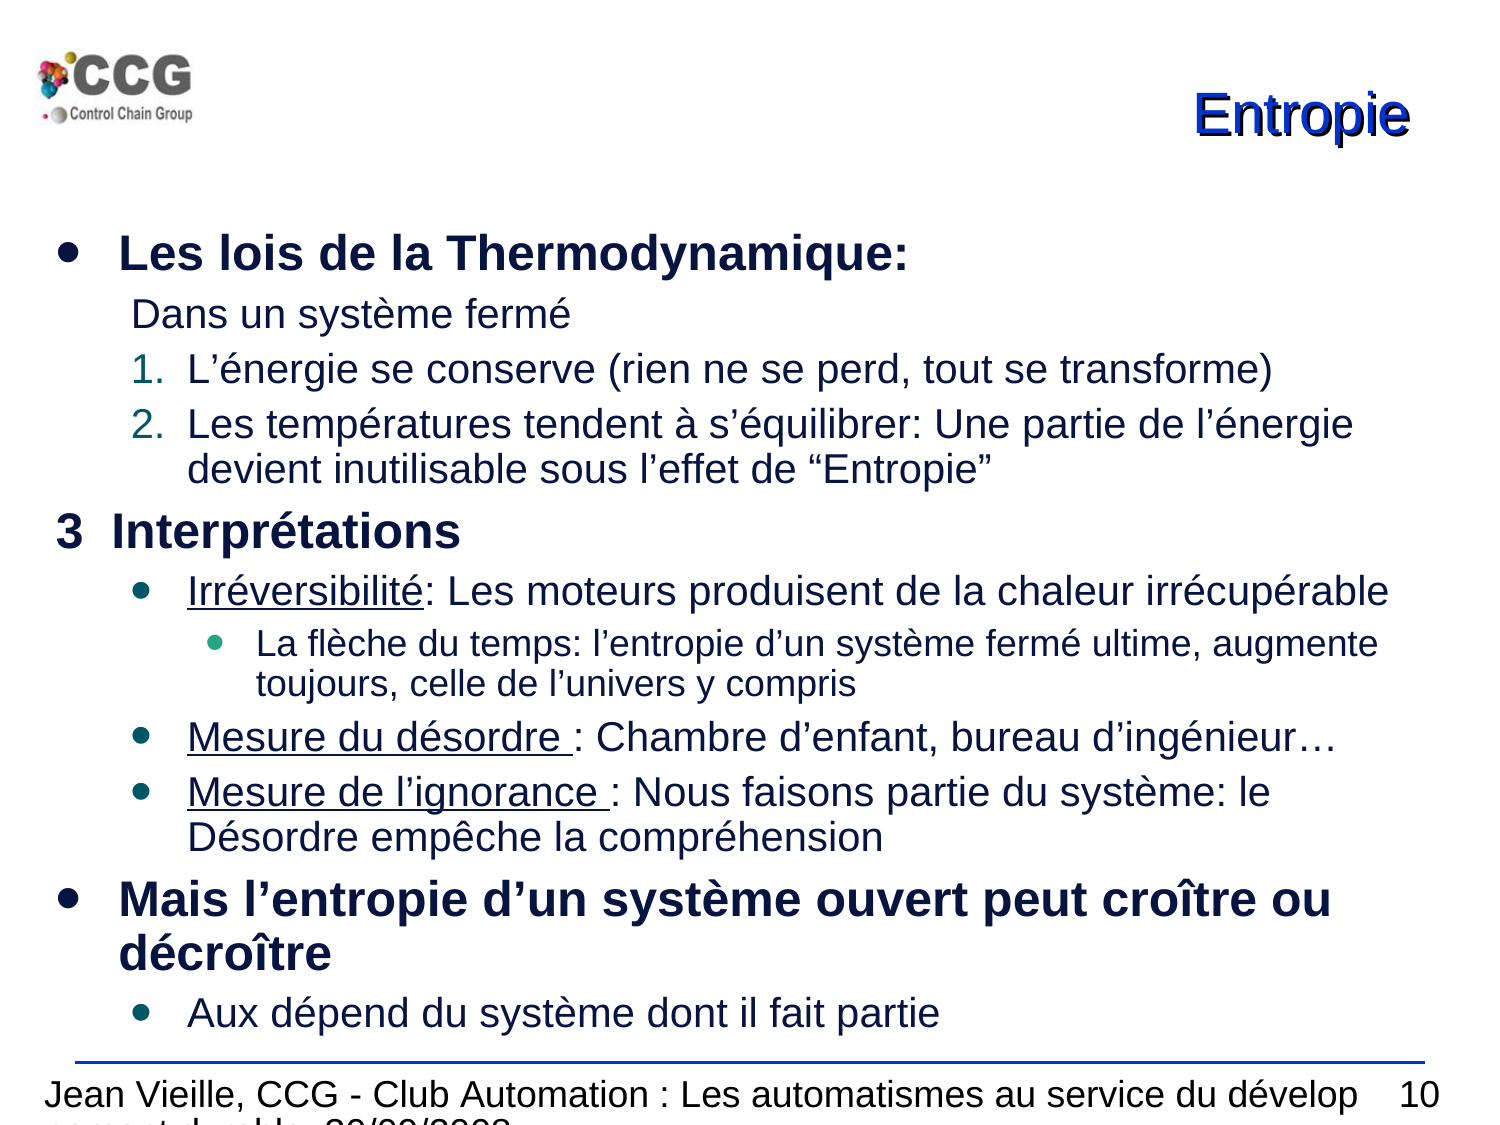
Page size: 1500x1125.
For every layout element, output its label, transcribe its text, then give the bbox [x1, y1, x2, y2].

picture [35, 48, 195, 129]
list Les lois de la Thermodynamique: Dans un système fermé L’énergie se conserve (rien ne se perd, tout se transforme) Les températures tendent à s’équilibrer: Une partie de l’énergie devient inutilisable sous l’effet de “Entropie” 3 Interprétations Irréversibilité: Les moteurs produisent de la chaleur irrécupérable La flèche du temps: l’entropie d’un système fermé ultime, augmente toujours, celle de l’univers y compris Mesure du désordre : Chambre d’enfant, bureau d’ingénieur… Mesure de l’ignorance : Nous faisons partie du système: le Désordre empêche la compréhension Mais l’entropie d’un système ouvert peut croître ou décroître Aux dépend du système dont il fait partie [41, 220, 1459, 1045]
title Entropie [236, 45, 1426, 176]
